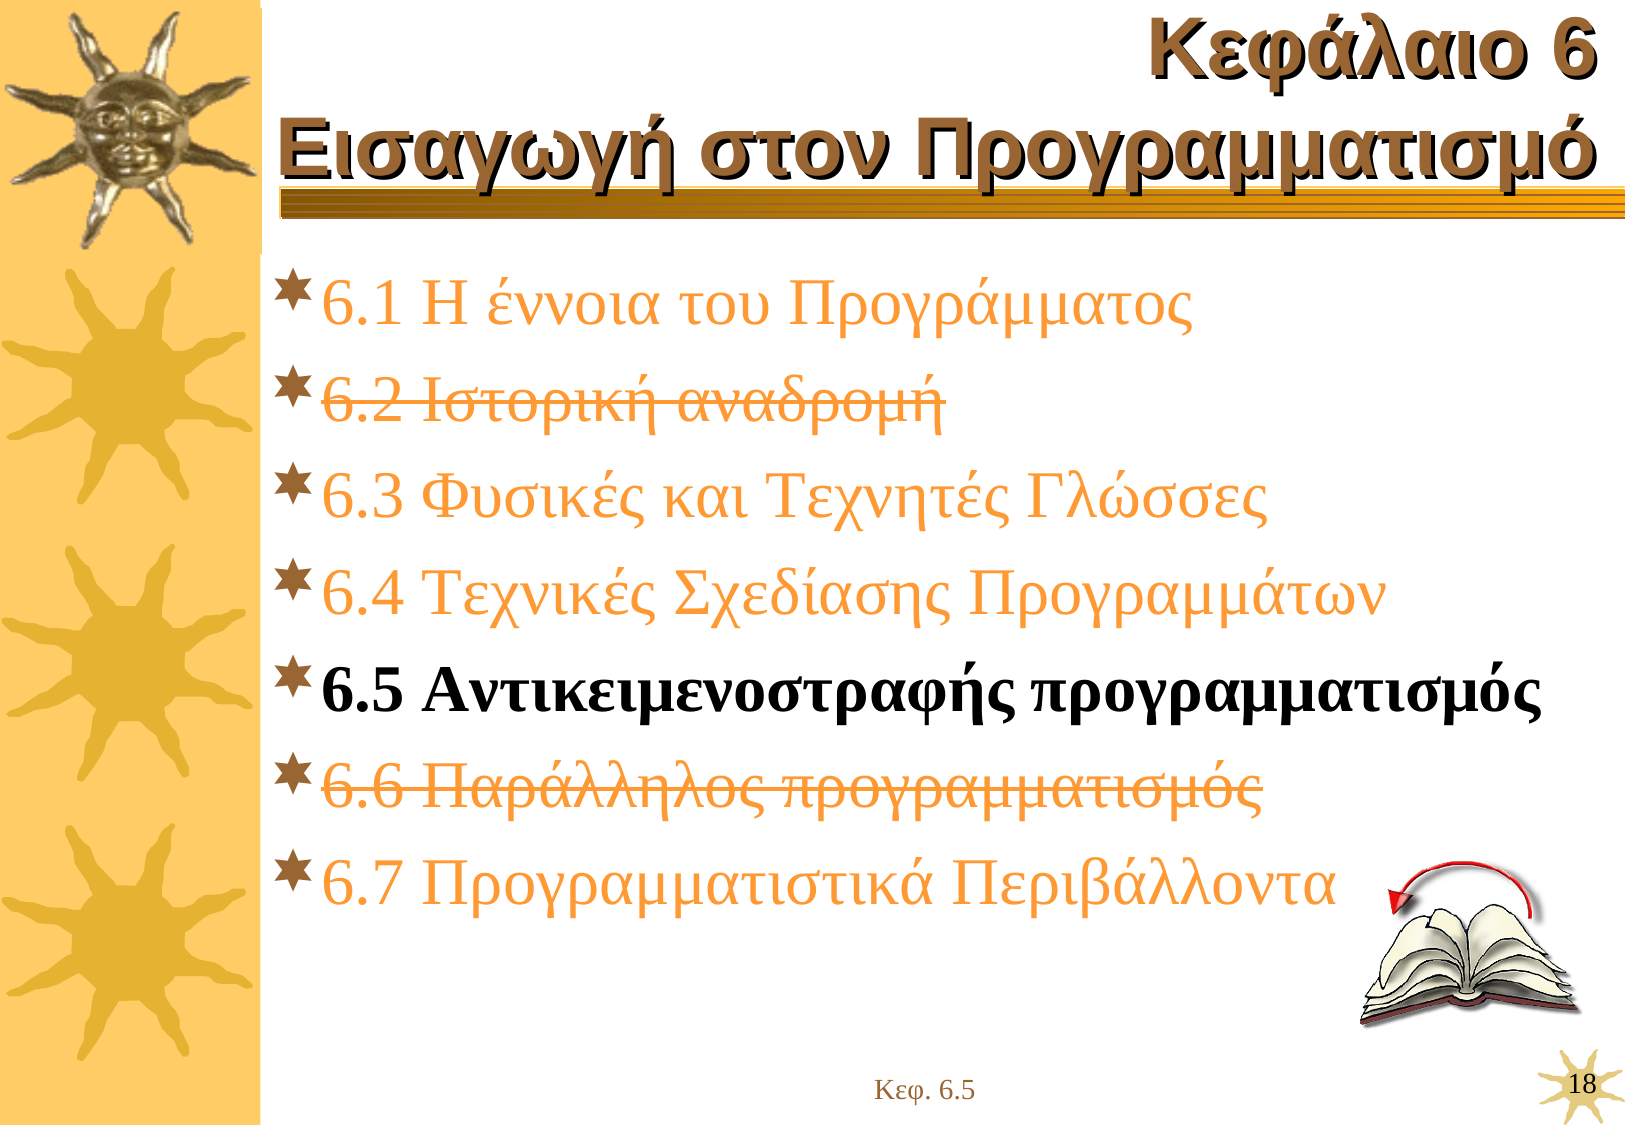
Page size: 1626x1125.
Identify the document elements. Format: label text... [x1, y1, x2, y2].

picture [1, 8, 262, 254]
picture [1347, 824, 1592, 1051]
text_box Κεφάλαιο 6 Εισαγωγή στον Προγραμματισμό [12, 99, 1613, 201]
list 6.1 Η έννοια του Προγράμματος 6.2 Ιστορική αναδρομή 6.3 Φυσικές και Τεχνητές Γλώσσες 6.4 Τεχνικές Σχεδίασης Προγραμμάτων 6.5 Αντικειμενοστραφής προγραμματισμός 6.6 Παράλληλος προγραμματισμός 6.7 Προγραμματιστικά Περιβάλλοντα [249, 249, 1600, 1026]
